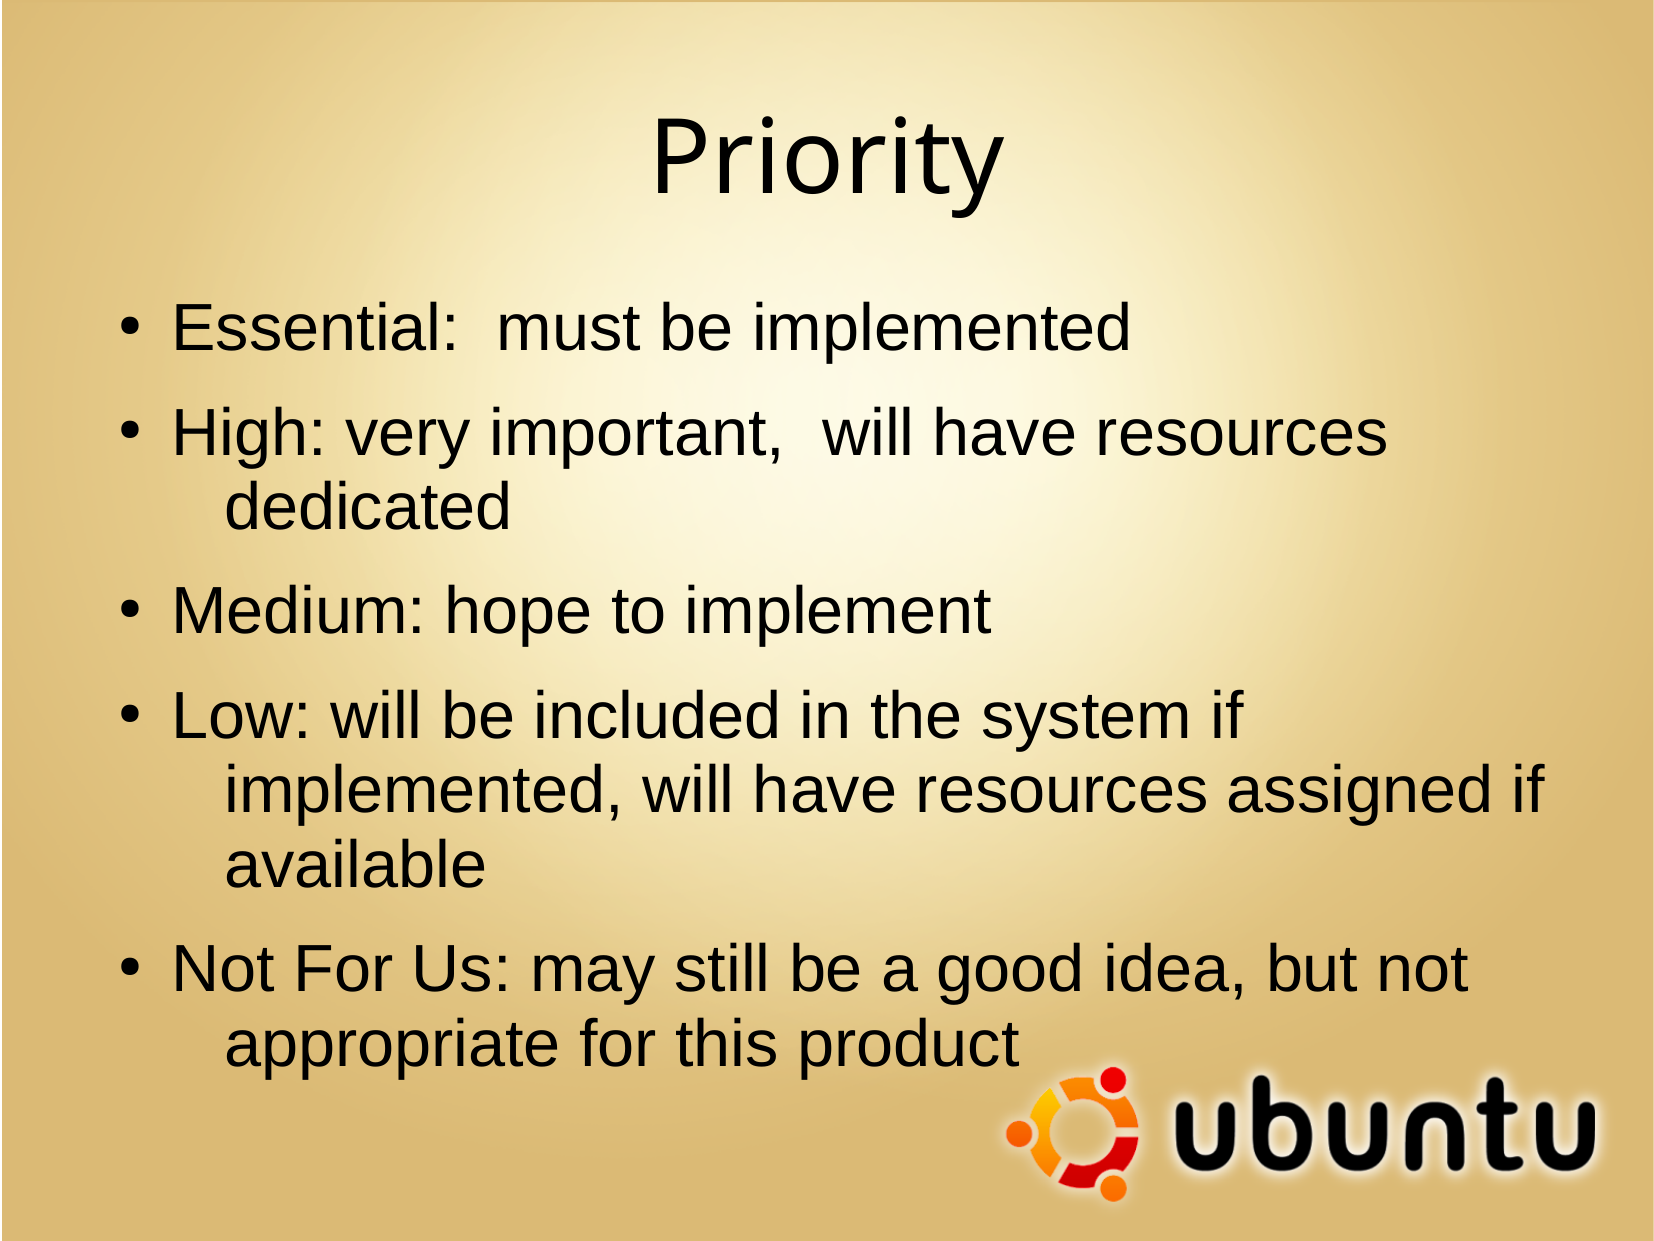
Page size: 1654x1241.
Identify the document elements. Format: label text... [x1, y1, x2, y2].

picture [2, 0, 1654, 1241]
list Essential: must be implemented High: very important, will have resources dedicated Medium: hope to implement Low: will be included in the system if implemented, will have resources assigned if available Not For Us: may still be a good idea, but not appropriate for this product [82, 290, 1571, 1109]
title Priority [82, 49, 1571, 257]
